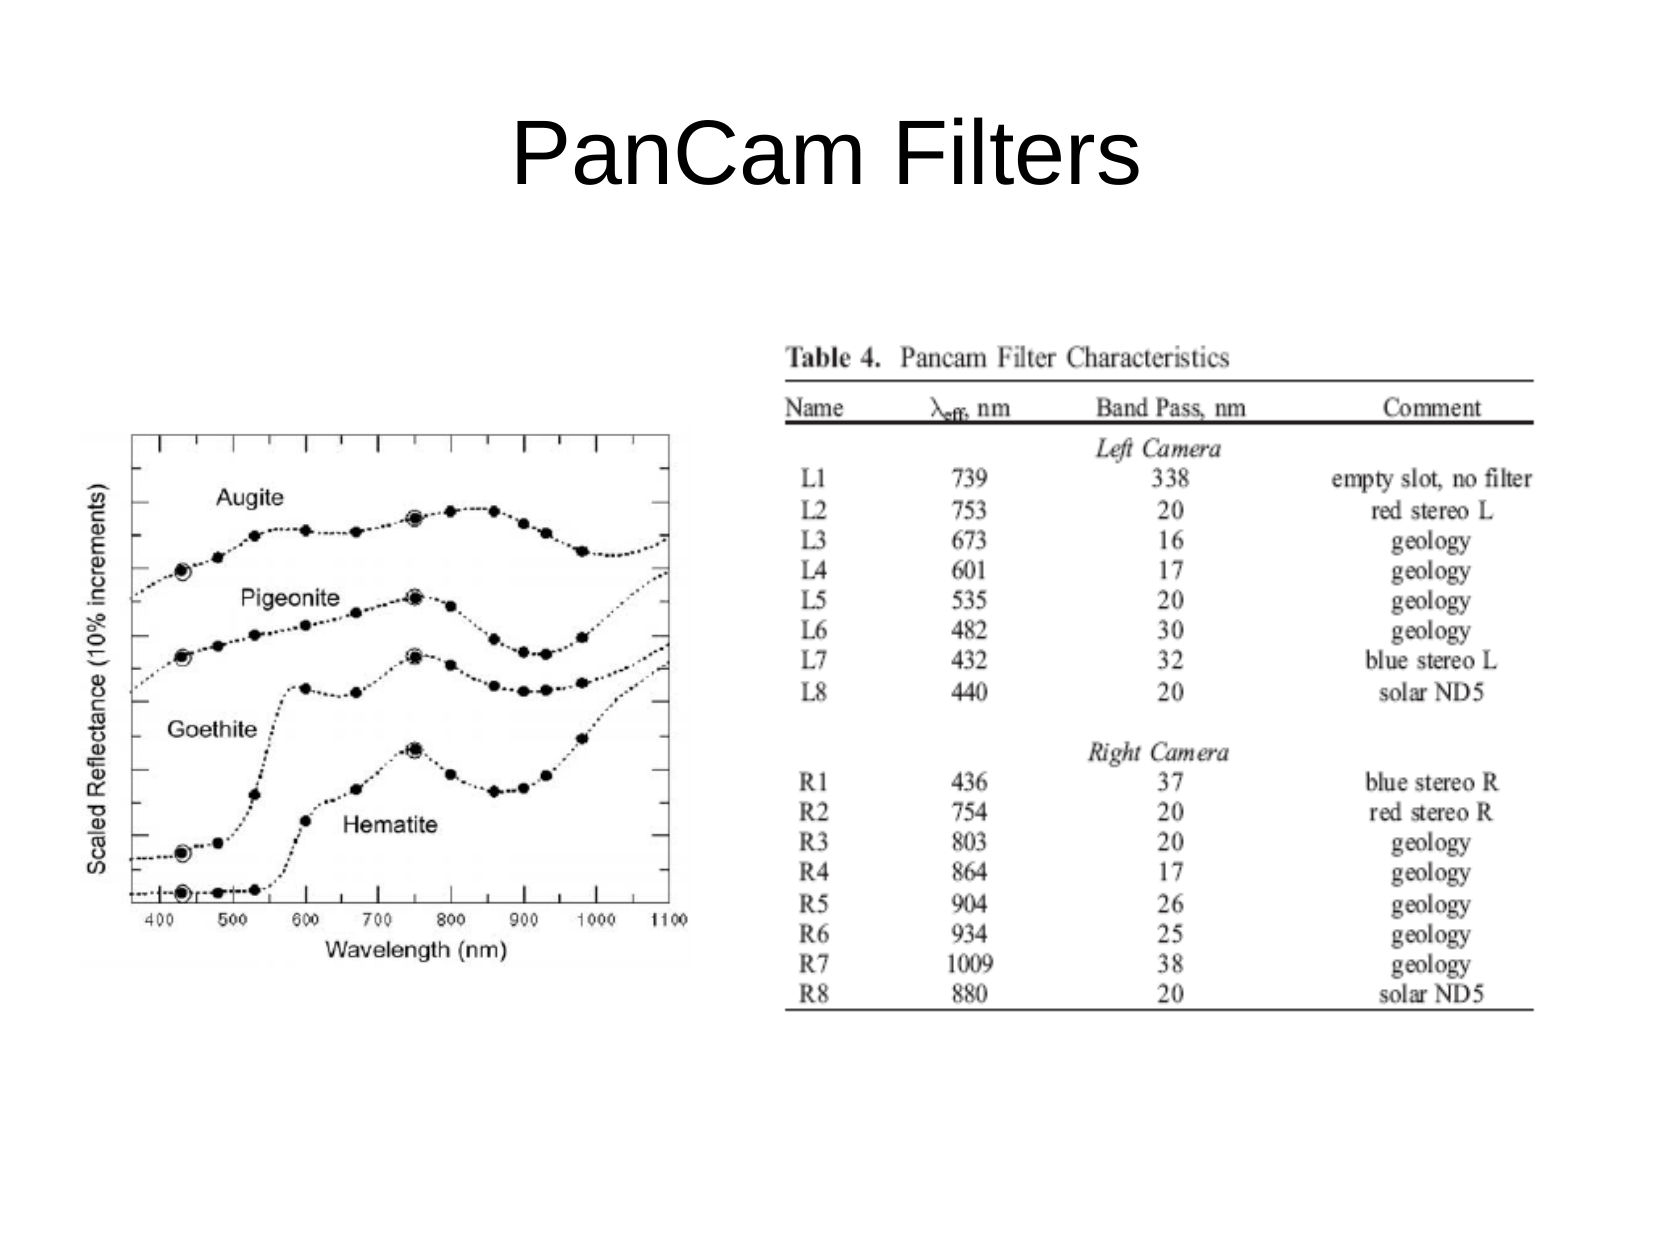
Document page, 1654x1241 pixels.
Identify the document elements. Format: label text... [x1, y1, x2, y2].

title PanCam Filters [82, 56, 1571, 250]
picture [750, 299, 1560, 1051]
picture [75, 406, 699, 976]
